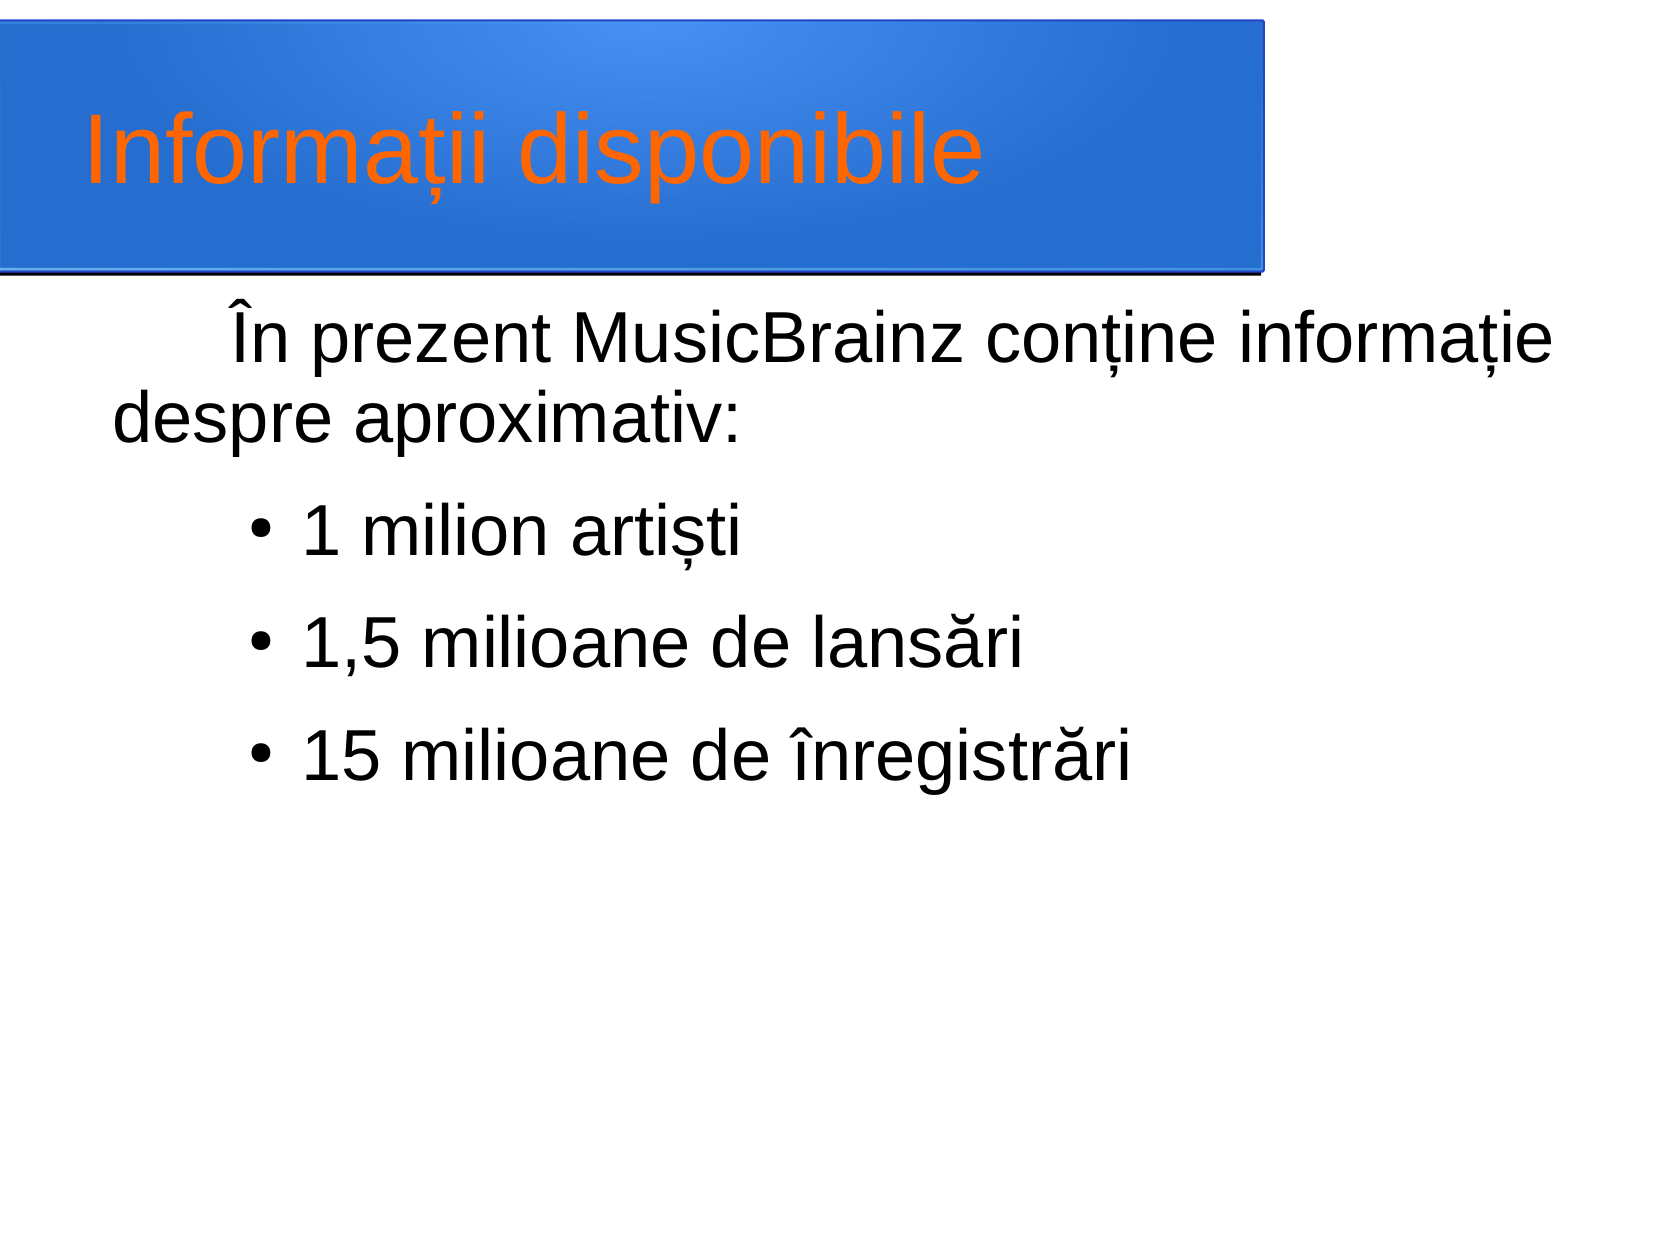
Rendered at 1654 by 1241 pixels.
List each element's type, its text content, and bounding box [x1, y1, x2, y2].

list În prezent MusicBrainz conține informație despre aproximativ: 1 milion artiști 1,5 milioane de lansări 15 milioane de înregistrări [82, 296, 1571, 1016]
title Informații disponibile [82, 47, 1235, 252]
